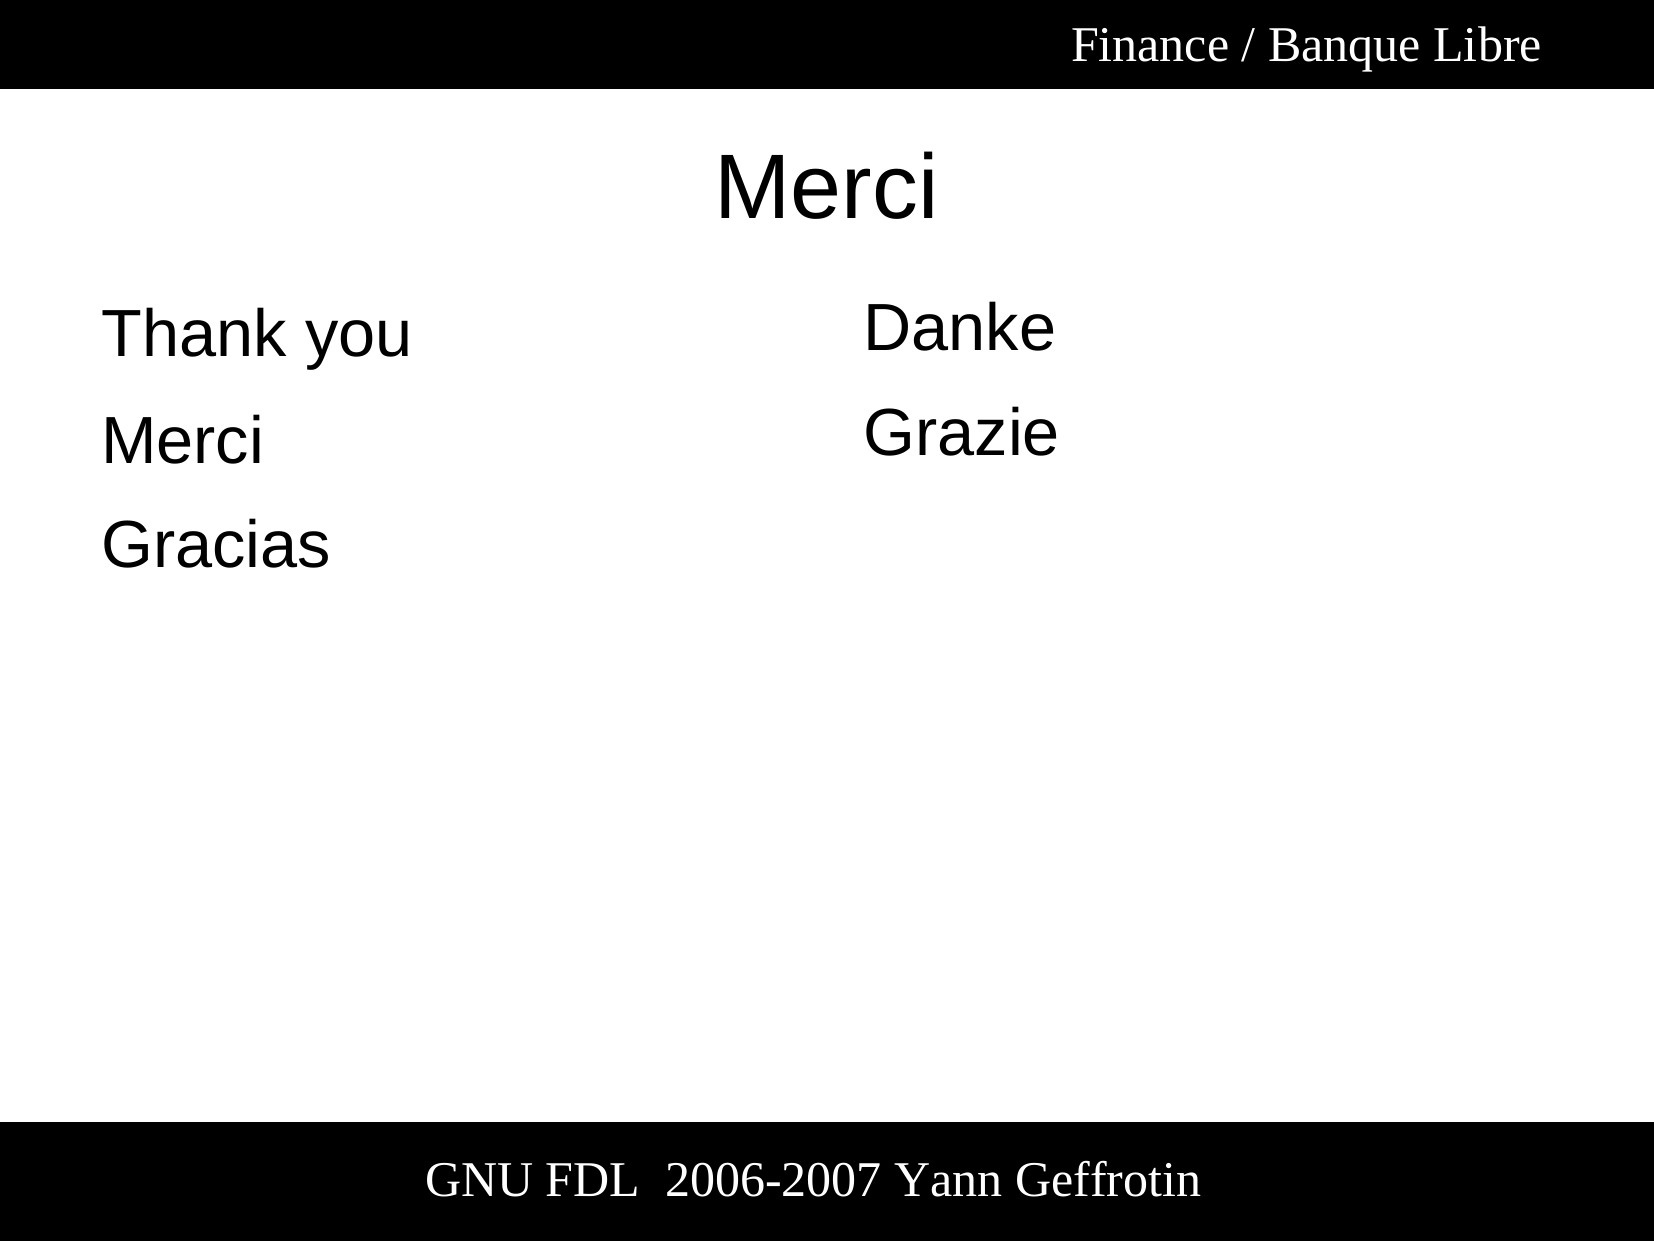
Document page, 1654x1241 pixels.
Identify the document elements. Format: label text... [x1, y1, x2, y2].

title Merci [82, 118, 1571, 257]
list Thank you Merci Gracias [82, 290, 809, 1109]
list Danke Grazie [845, 290, 1572, 1094]
